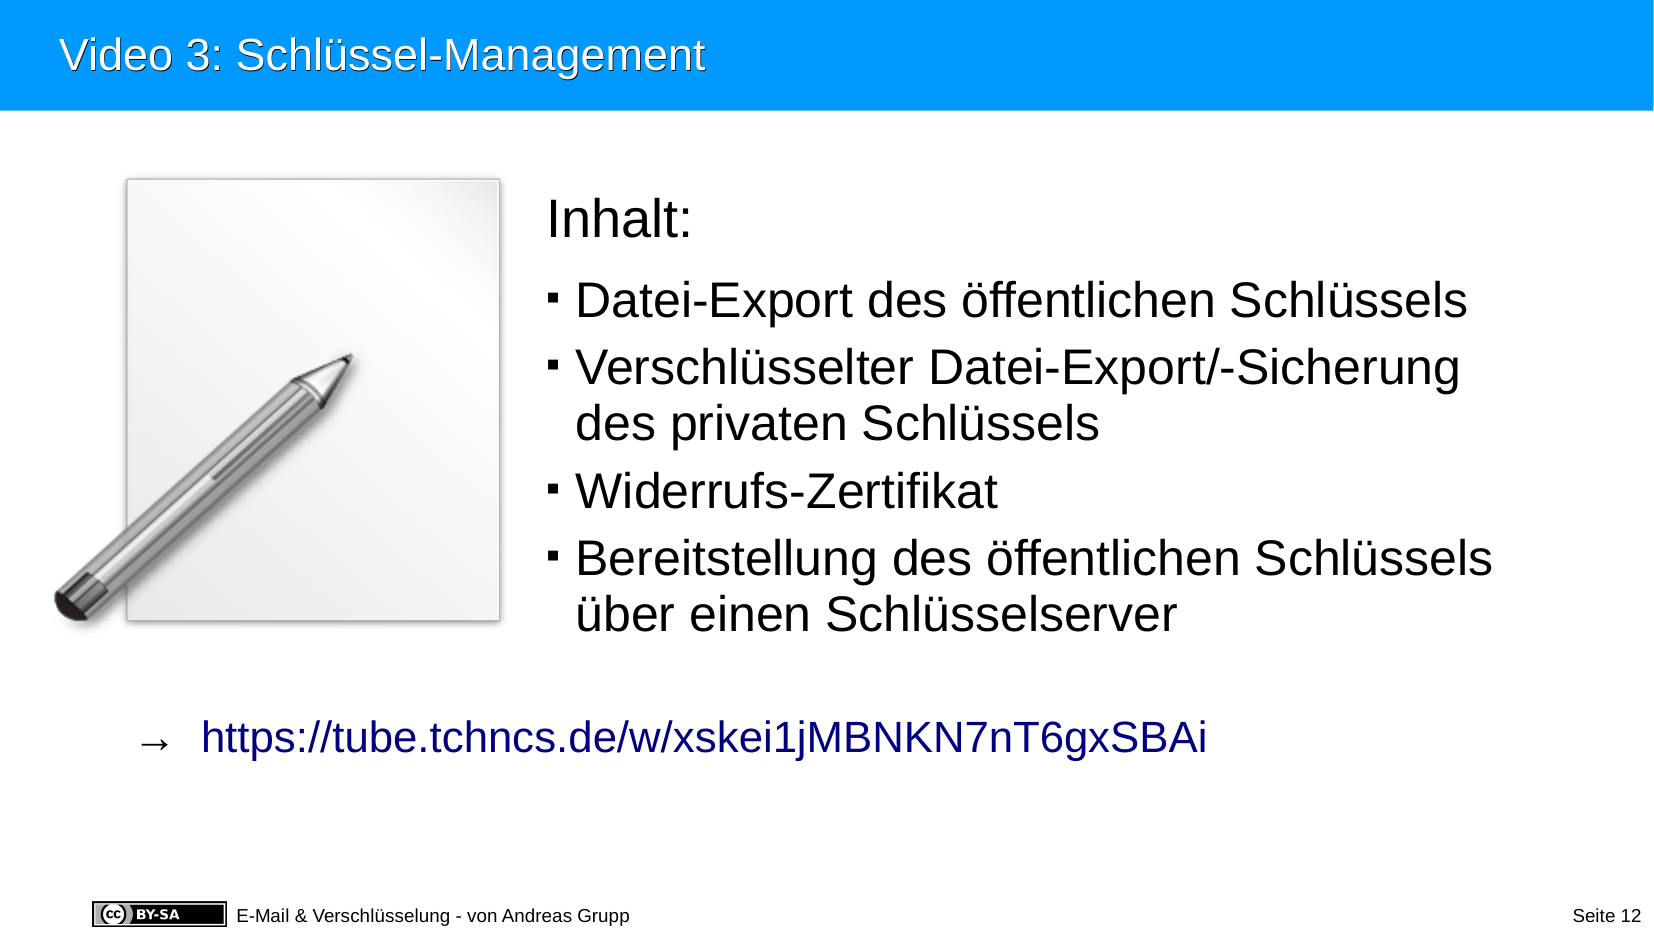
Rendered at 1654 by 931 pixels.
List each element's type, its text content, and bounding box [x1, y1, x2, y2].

text_box → https://tube.tchncs.de/w/xskei1jMBNKN7nT6gxSBAi [118, 705, 1595, 770]
picture [92, 901, 227, 927]
picture [42, 159, 575, 638]
text_box Inhalt: Datei-Export des öffentlichen Schlüssels Verschlüsselter Datei-Export/-Sicherung des privaten Schlüssels Widerrufs-Zertifikat Bereitstellung des öffentlichen Schlüssels über einen Schlüsselserver [531, 180, 1565, 650]
title Video 3: Schlüssel-Management [59, 21, 1506, 89]
